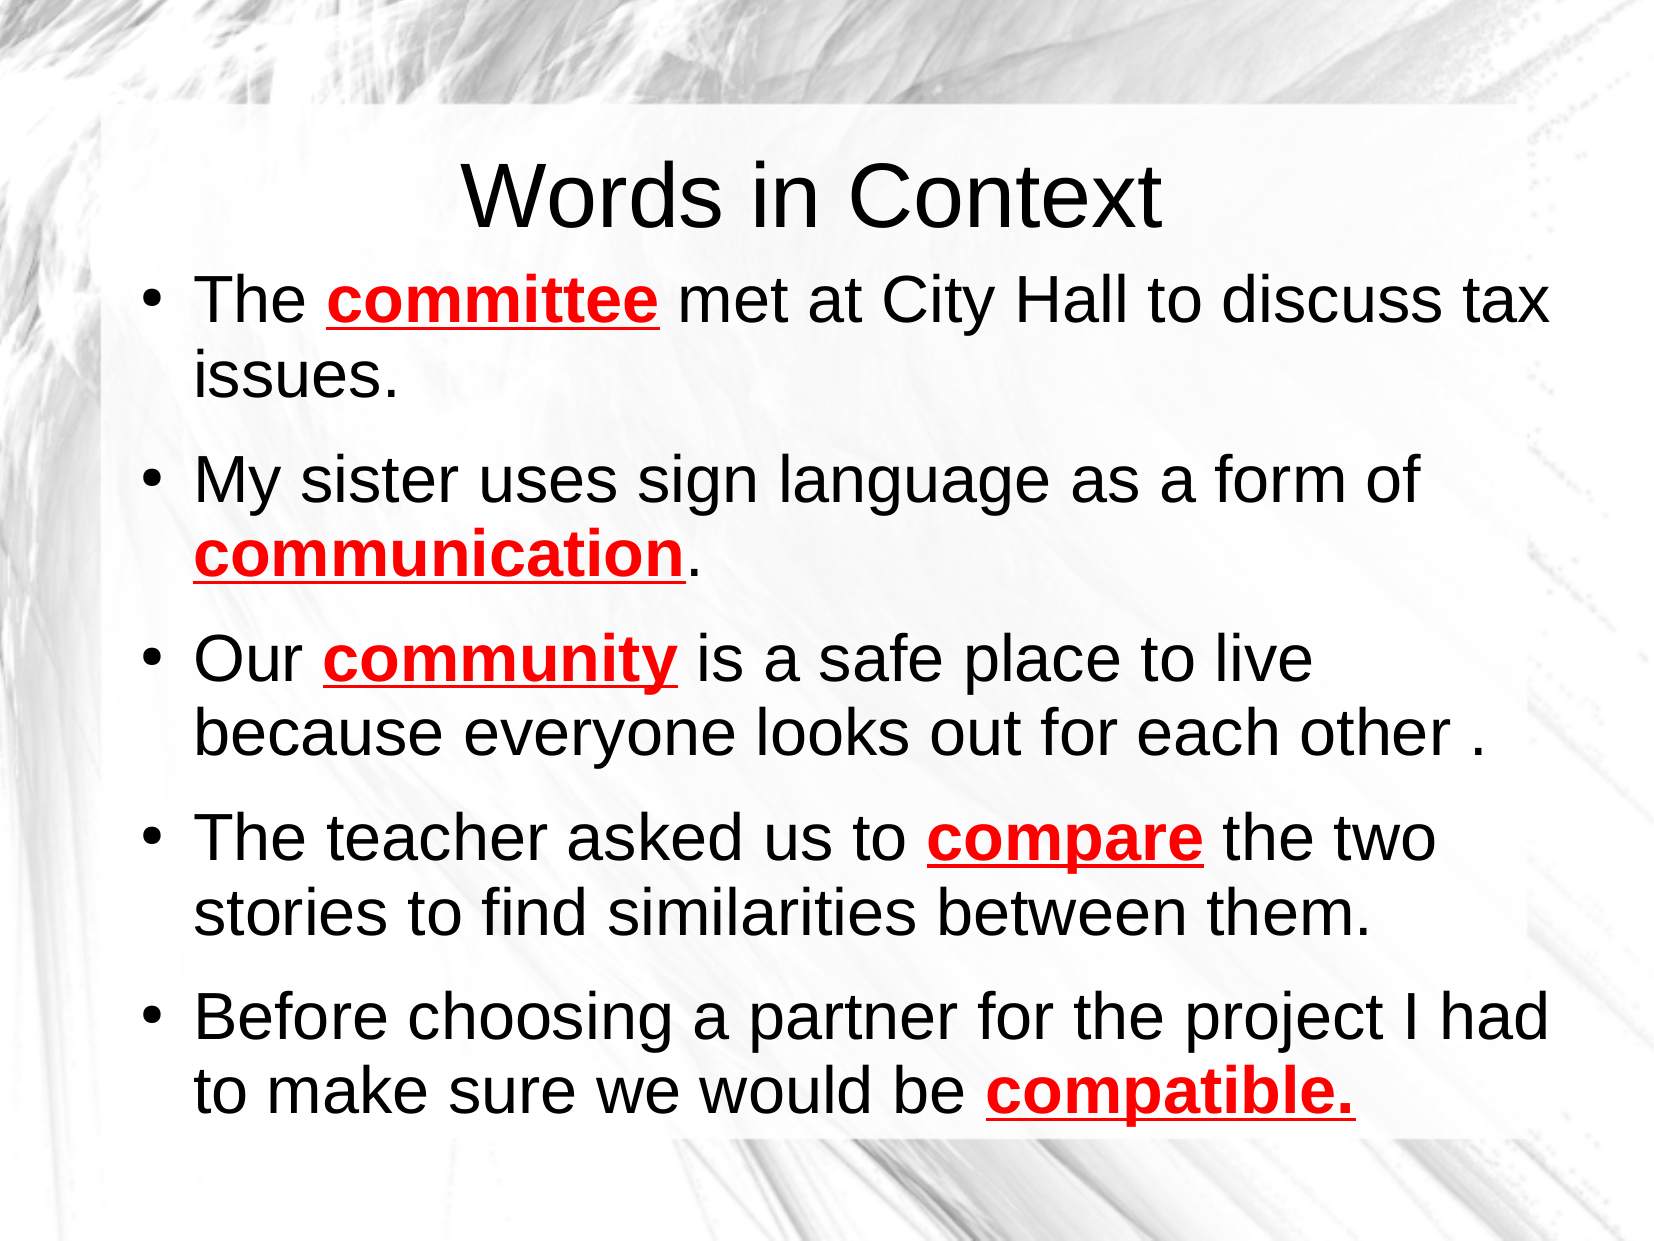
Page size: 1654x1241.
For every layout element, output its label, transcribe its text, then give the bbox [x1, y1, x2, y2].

list The committee met at City Hall to discuss tax issues. My sister uses sign language as a form of communication. Our community is a safe place to live because everyone looks out for each other . The teacher asked us to compare the two stories to find similarities between them. Before choosing a partner for the project I had to make sure we would be compatible. [122, 262, 1576, 1129]
picture [0, 0, 1654, 1241]
title Words in Context [118, 112, 1506, 281]
